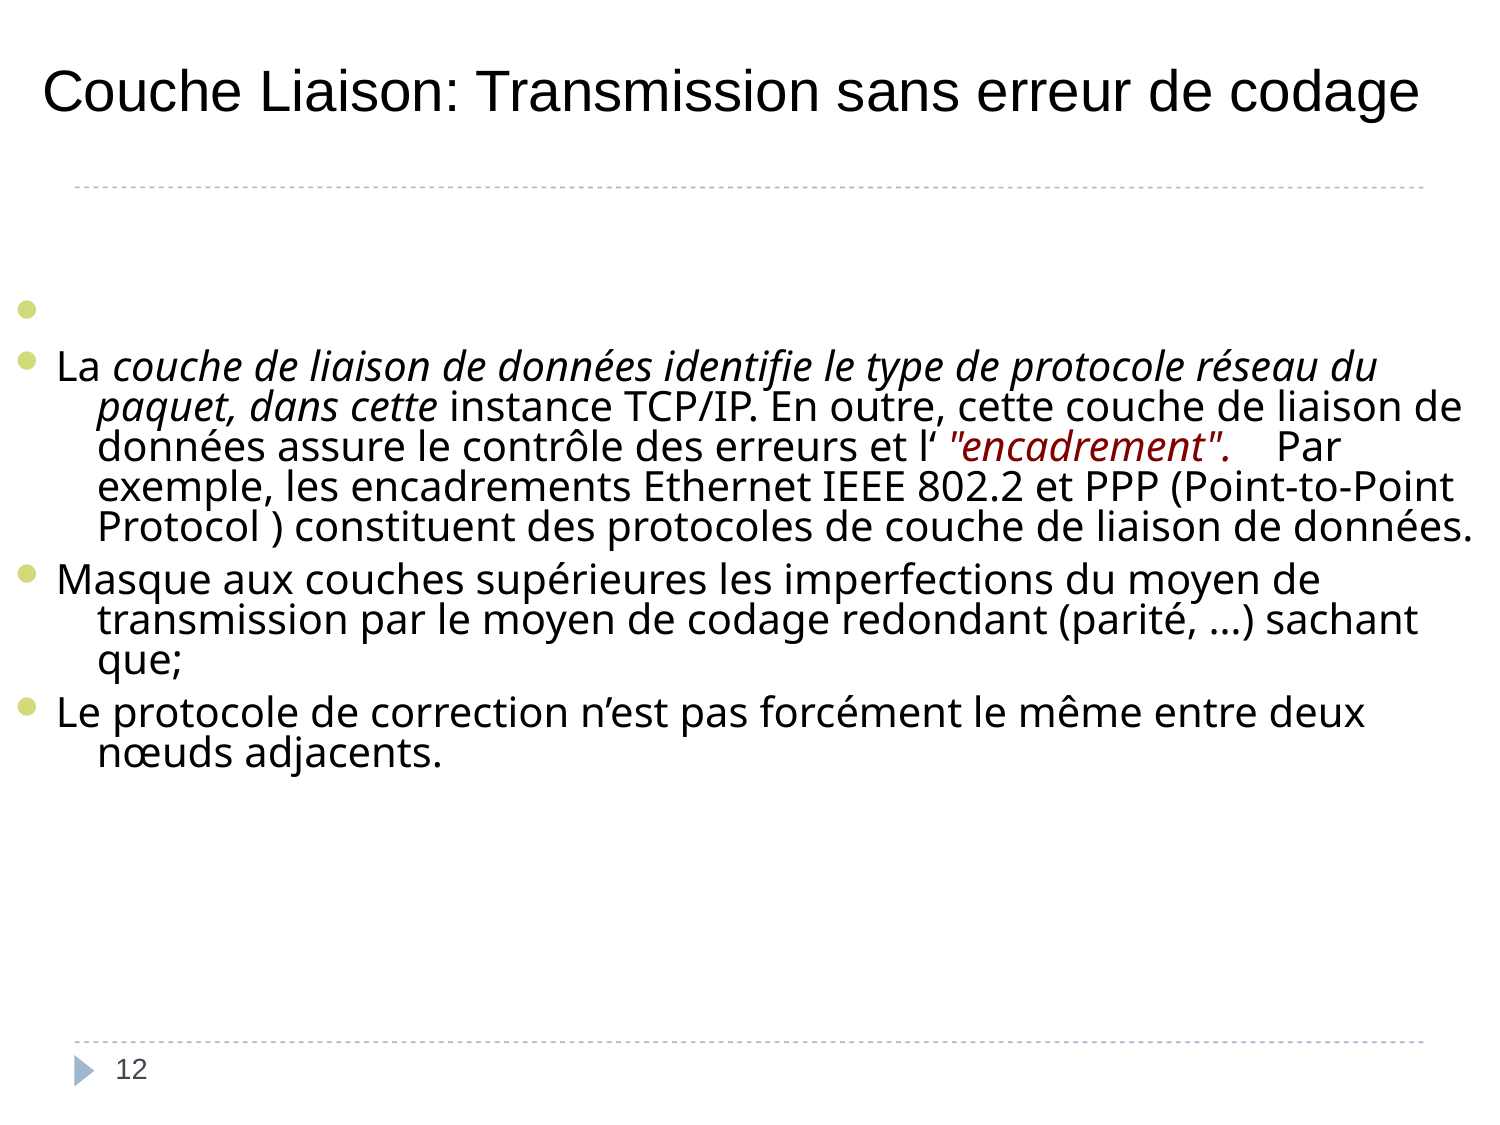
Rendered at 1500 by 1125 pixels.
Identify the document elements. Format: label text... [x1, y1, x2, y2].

text_box Couche Liaison: Transmission sans erreur de codage [0, 45, 1465, 129]
text_box 12 [100, 1042, 426, 1103]
list La couche de liaison de données identifie le type de protocole réseau du paquet, dans cette instance TCP/IP. En outre, cette couche de liaison de données assure le contrôle des erreurs et l‘ "encadrement". Par exemple, les encadrements Ethernet IEEE 802.2 et PPP (Point-to-Point Protocol ) constituent des protocoles de couche de liaison de données. Masque aux couches supérieures les imperfections du moyen de transmission par le moyen de codage redondant (parité, …)‏ sachant que; Le protocole de correction n’est pas forcément le même entre deux nœuds adjacents. [0, 281, 1500, 821]
